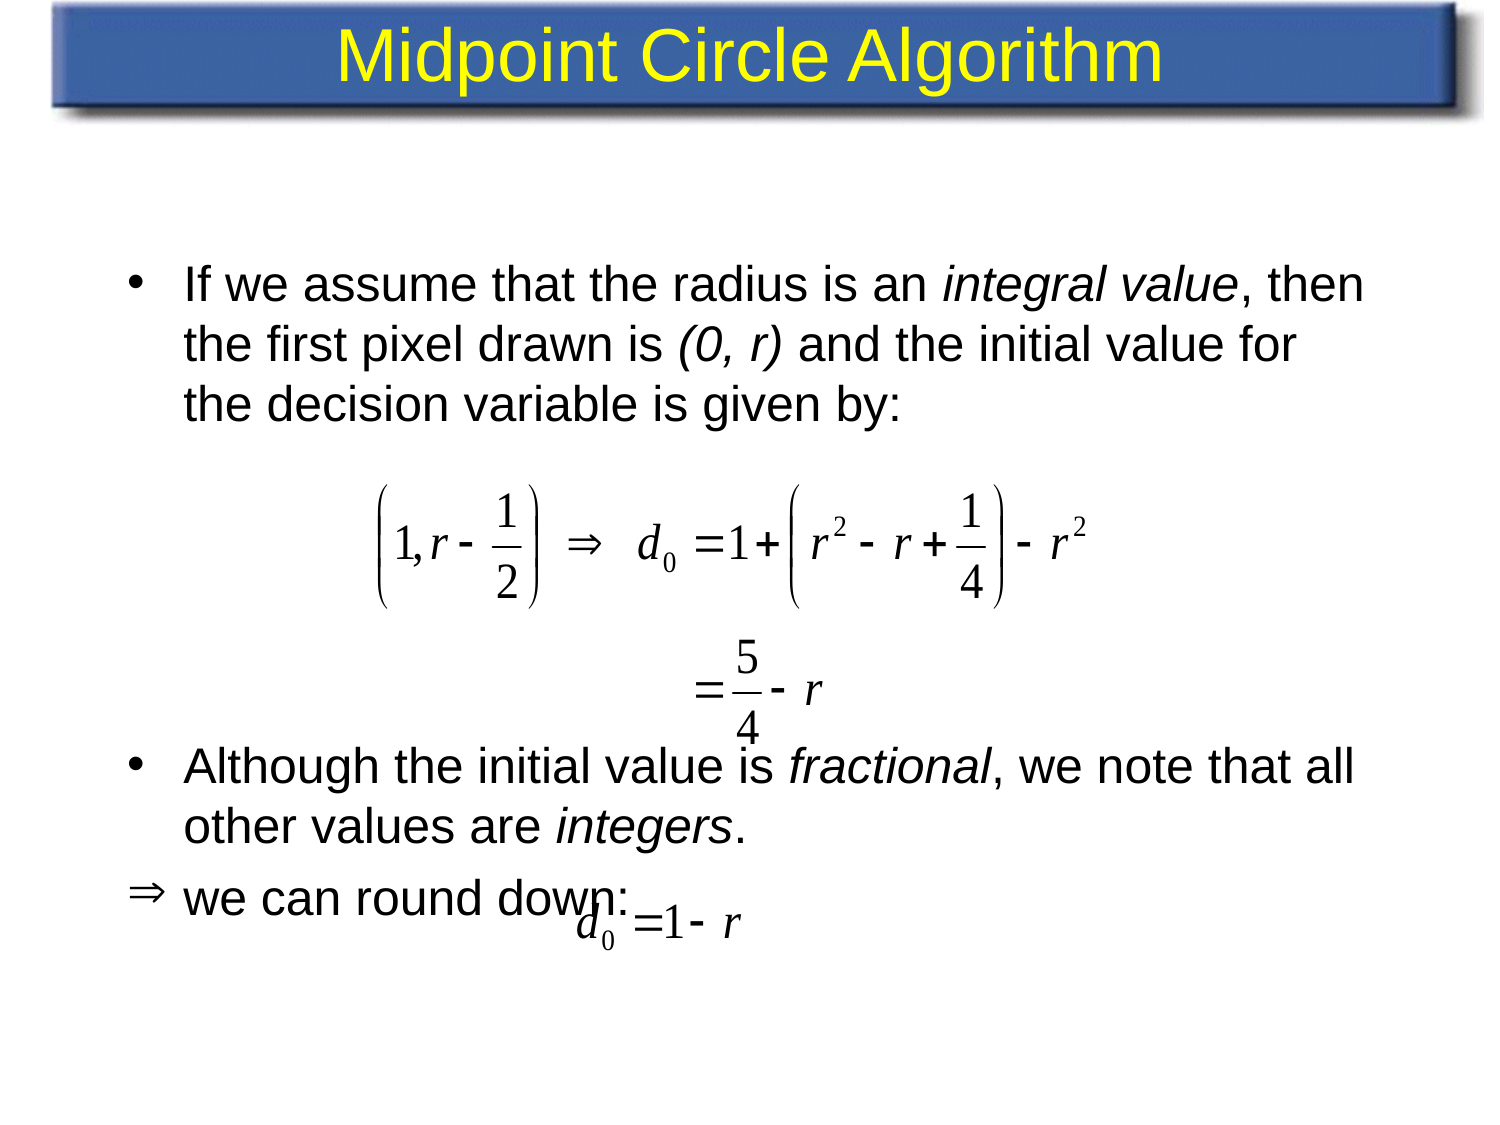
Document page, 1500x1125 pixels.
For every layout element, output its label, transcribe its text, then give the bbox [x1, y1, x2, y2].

chart [542, 887, 754, 964]
picture [50, 0, 1484, 127]
title Midpoint Circle Algorithm [75, 0, 1426, 105]
list If we assume that the radius is an integral value, then the first pixel drawn is (0, r) and the initial value for the decision variable is given by: Although the initial value is fractional, we note that all other values are integers. we can round down: [112, 243, 1388, 934]
chart [369, 474, 1095, 755]
